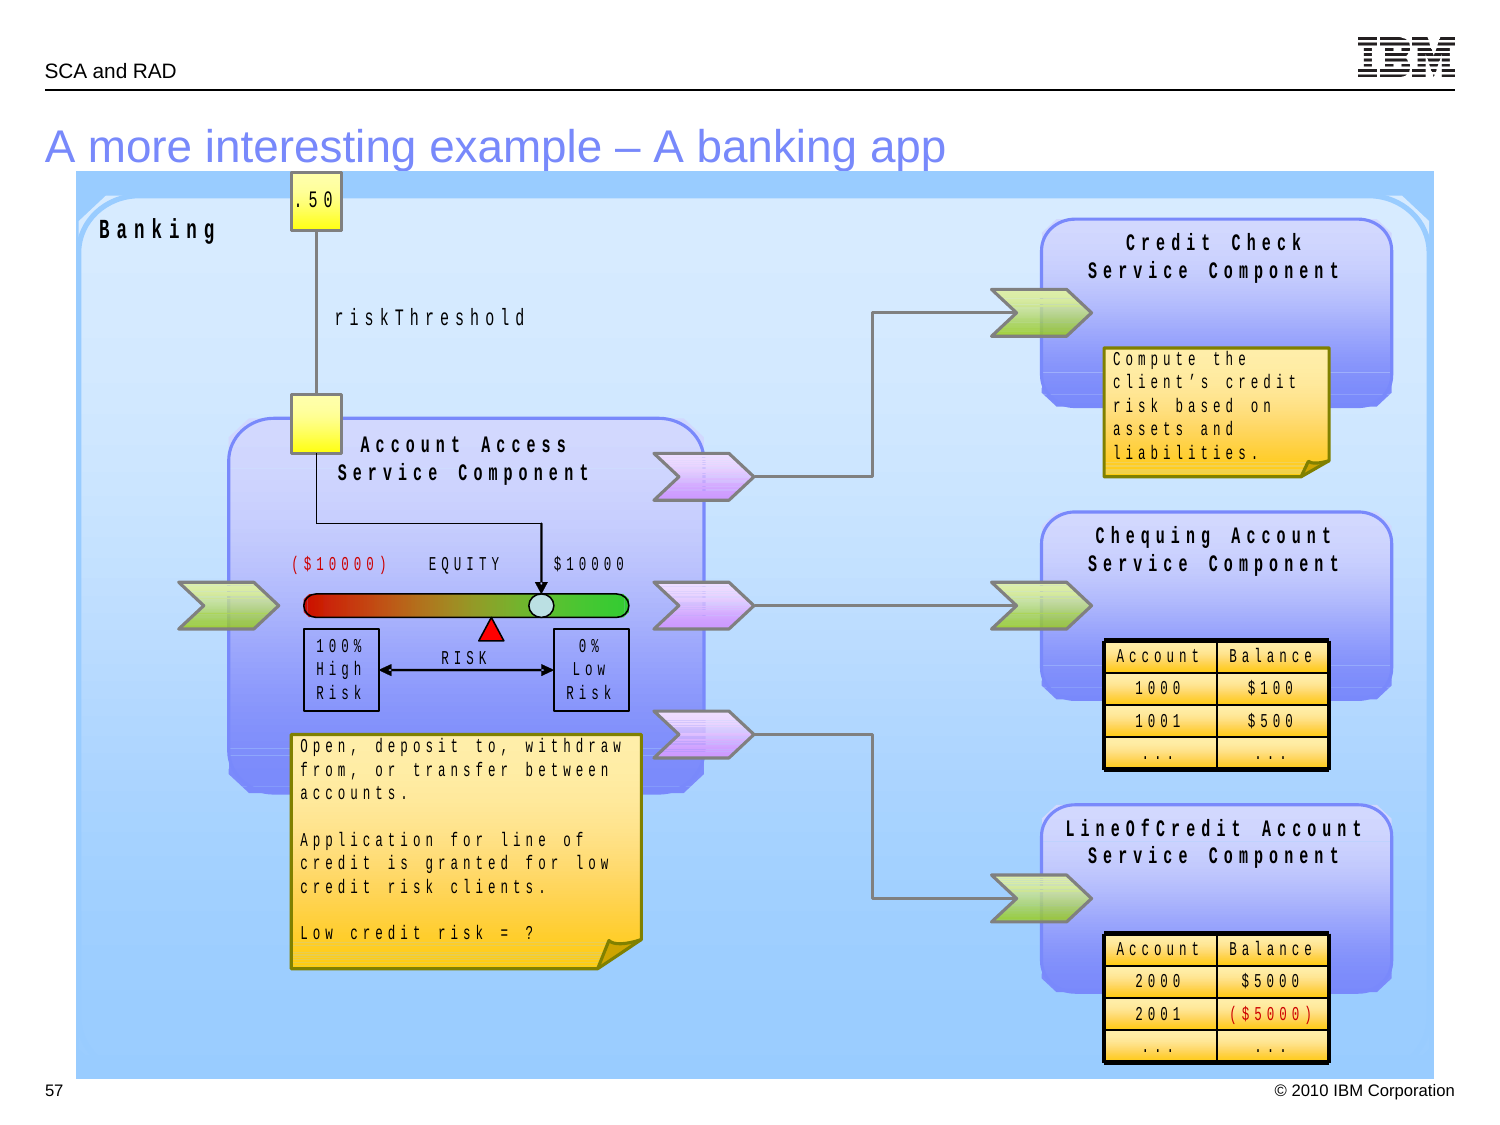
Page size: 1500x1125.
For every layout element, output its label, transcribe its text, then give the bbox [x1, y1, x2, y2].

picture [1358, 37, 1455, 50]
picture [76, 170, 1435, 1079]
title A more interesting example – A banking app [29, 50, 1455, 247]
